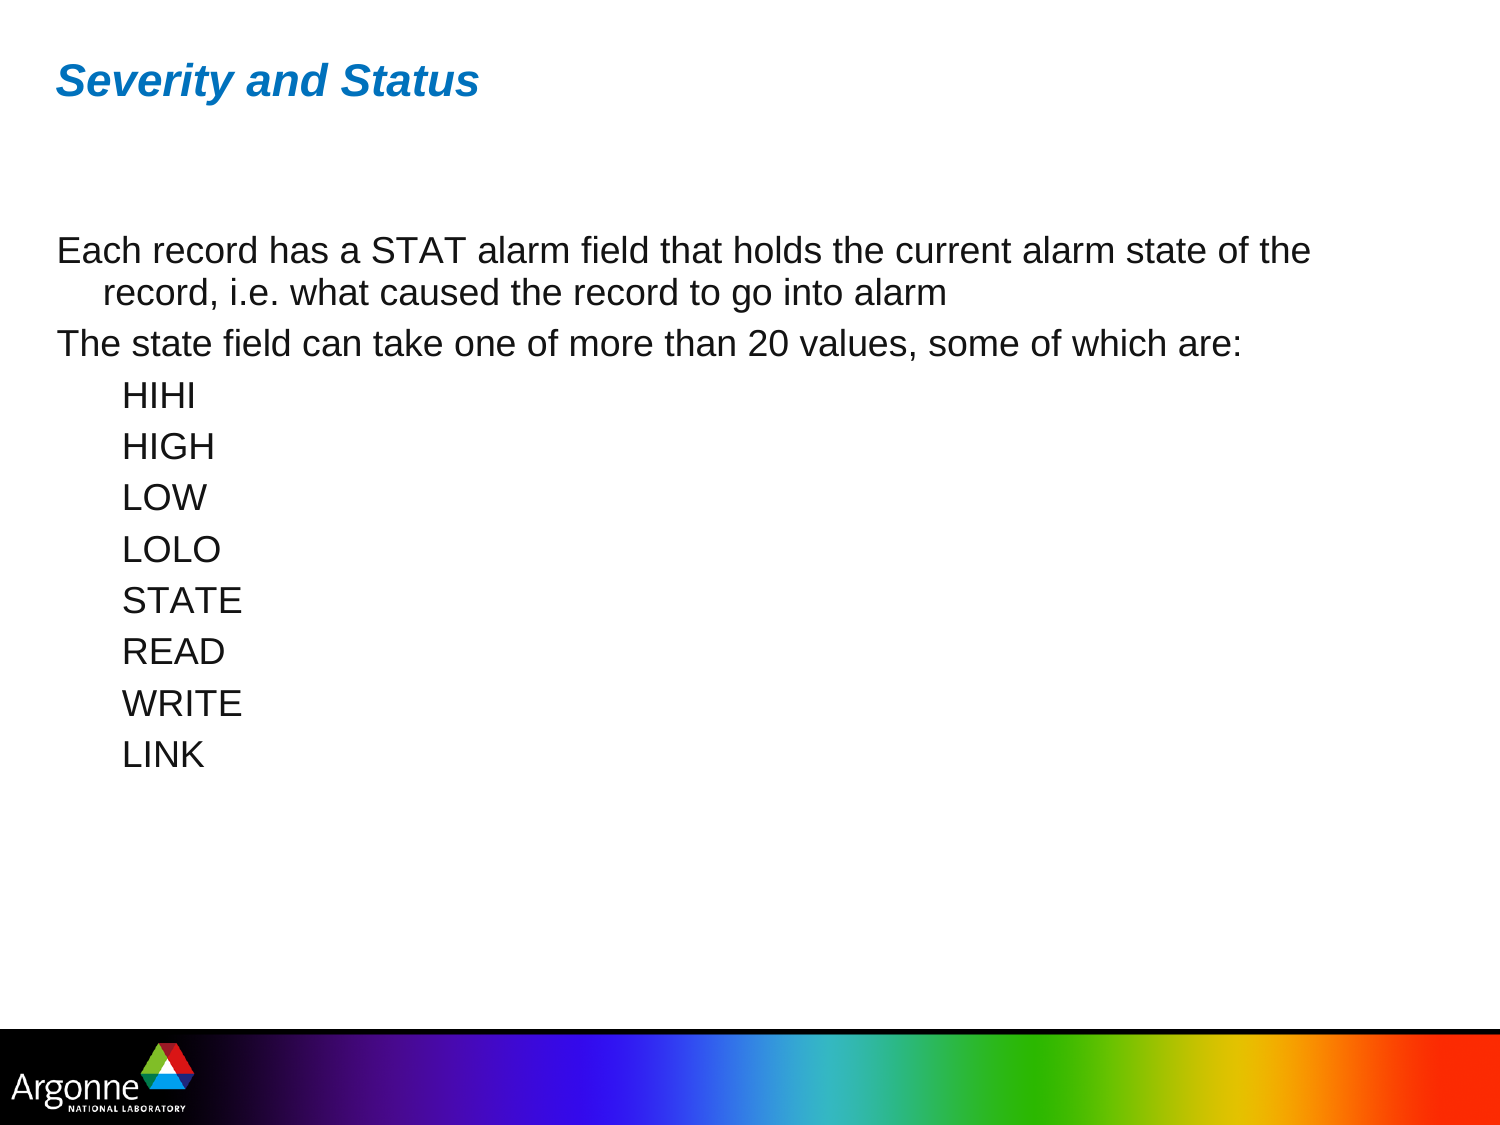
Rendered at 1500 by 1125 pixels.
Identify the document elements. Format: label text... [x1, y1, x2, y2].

picture [0, 1029, 1500, 1125]
list Each record has a STAT alarm field that holds the current alarm state of the record, i.e. what caused the record to go into alarm The state field can take one of more than 20 values, some of which are: HIHI HIGH LOW LOLO STATE READ WRITE LINK [56, 229, 1359, 927]
title Severity and Status [55, 48, 1361, 118]
